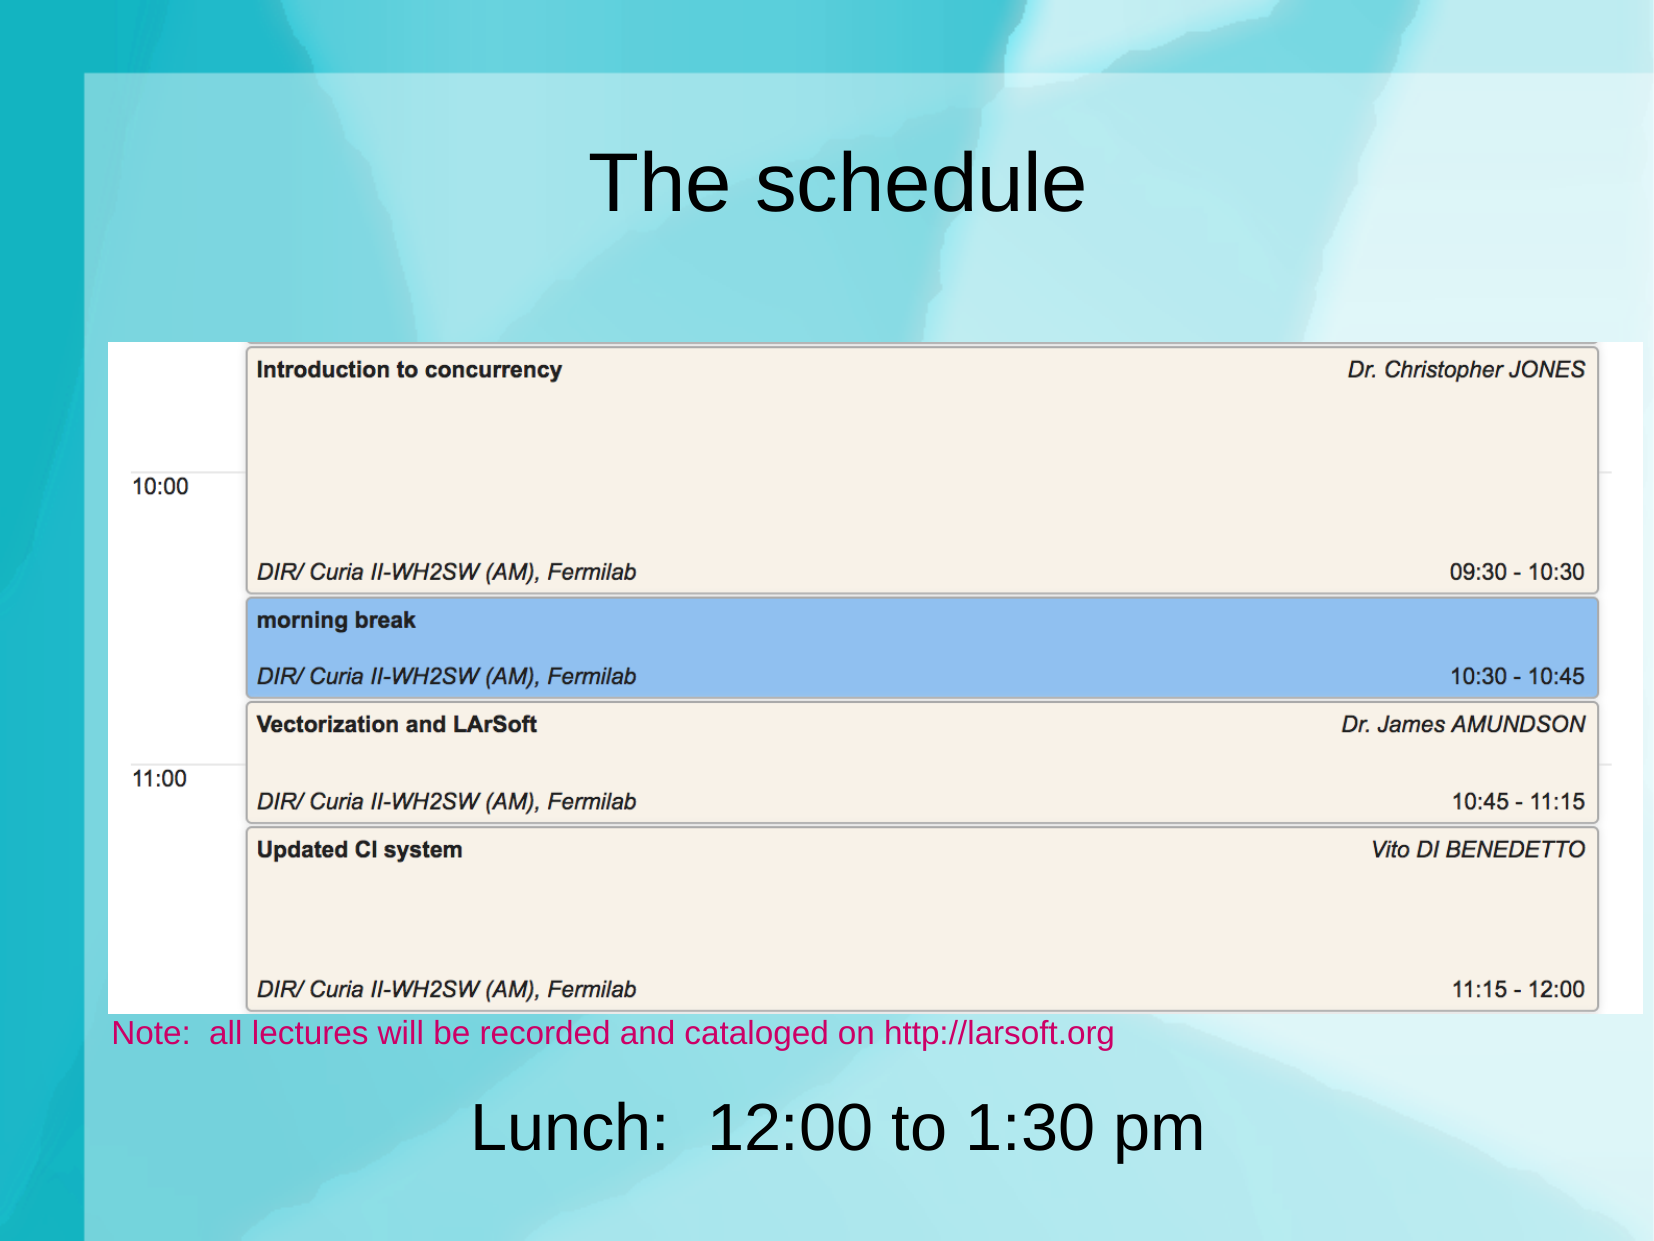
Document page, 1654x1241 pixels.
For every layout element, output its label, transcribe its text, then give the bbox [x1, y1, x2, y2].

title The schedule [94, 78, 1583, 287]
picture [0, 0, 1654, 1241]
text_box Note: all lectures will be recorded and cataloged on http://larsoft.org [96, 1007, 1132, 1060]
text_box Lunch: 12:00 to 1:30 pm [455, 1082, 1224, 1172]
